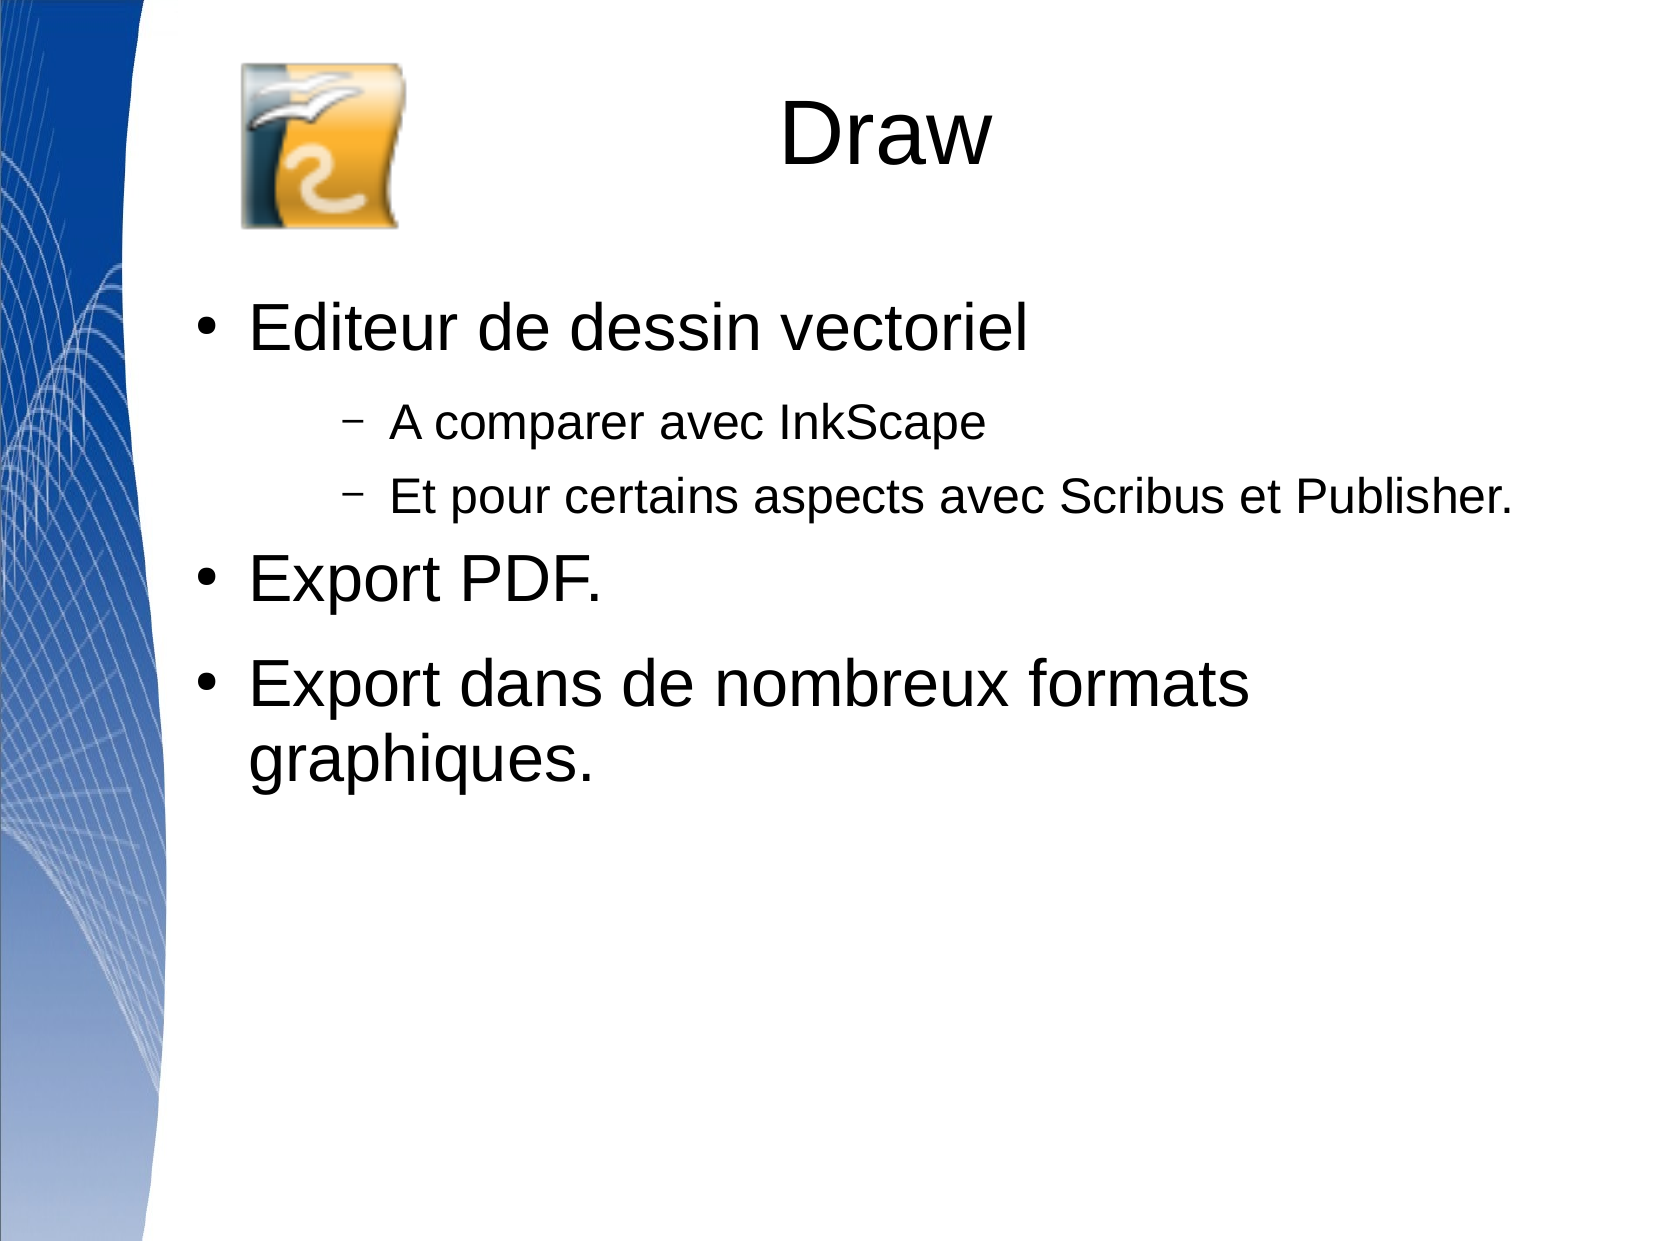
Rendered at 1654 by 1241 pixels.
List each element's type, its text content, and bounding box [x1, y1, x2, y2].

picture [236, 58, 414, 237]
picture [0, 0, 178, 1241]
title Draw [177, 36, 1595, 230]
list Editeur de dessin vectoriel A comparer avec InkScape Et pour certains aspects avec Scribus et Publisher. Export PDF. Export dans de nombreux formats graphiques. [177, 290, 1595, 1196]
